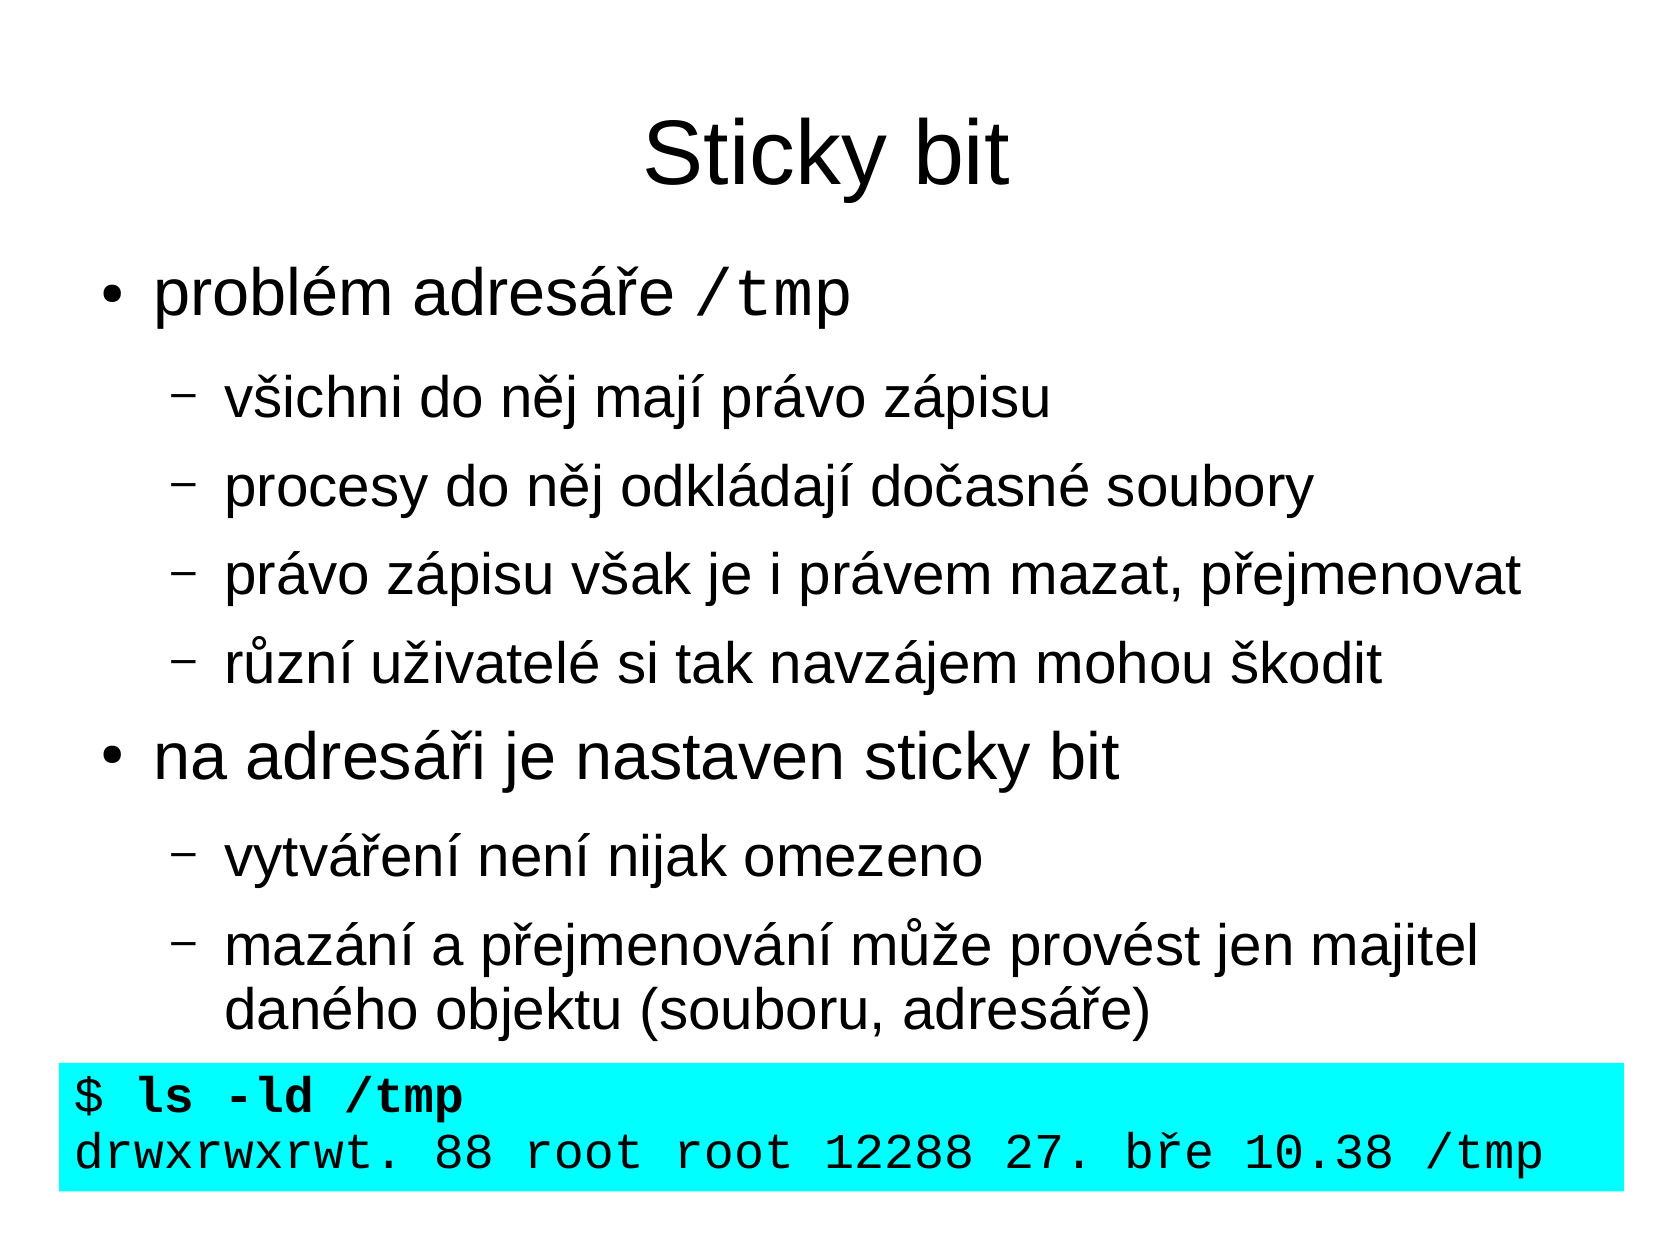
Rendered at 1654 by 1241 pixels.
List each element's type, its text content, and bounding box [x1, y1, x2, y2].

text_box $ ls -ld /tmp drwxrwxrwt. 88 root root 12288 27. bře 10.38 /tmp [59, 1062, 1625, 1189]
list problém adresáře /tmp všichni do něj mají právo zápisu procesy do něj odkládají dočasné soubory právo zápisu však je i právem mazat, přejmenovat různí uživatelé si tak navzájem mohou škodit na adresáři je nastaven sticky bit vytváření není nijak omezeno mazání a přejmenování může provést jen majitel daného objektu (souboru, adresáře) [82, 254, 1571, 1059]
title Sticky bit [82, 56, 1571, 250]
